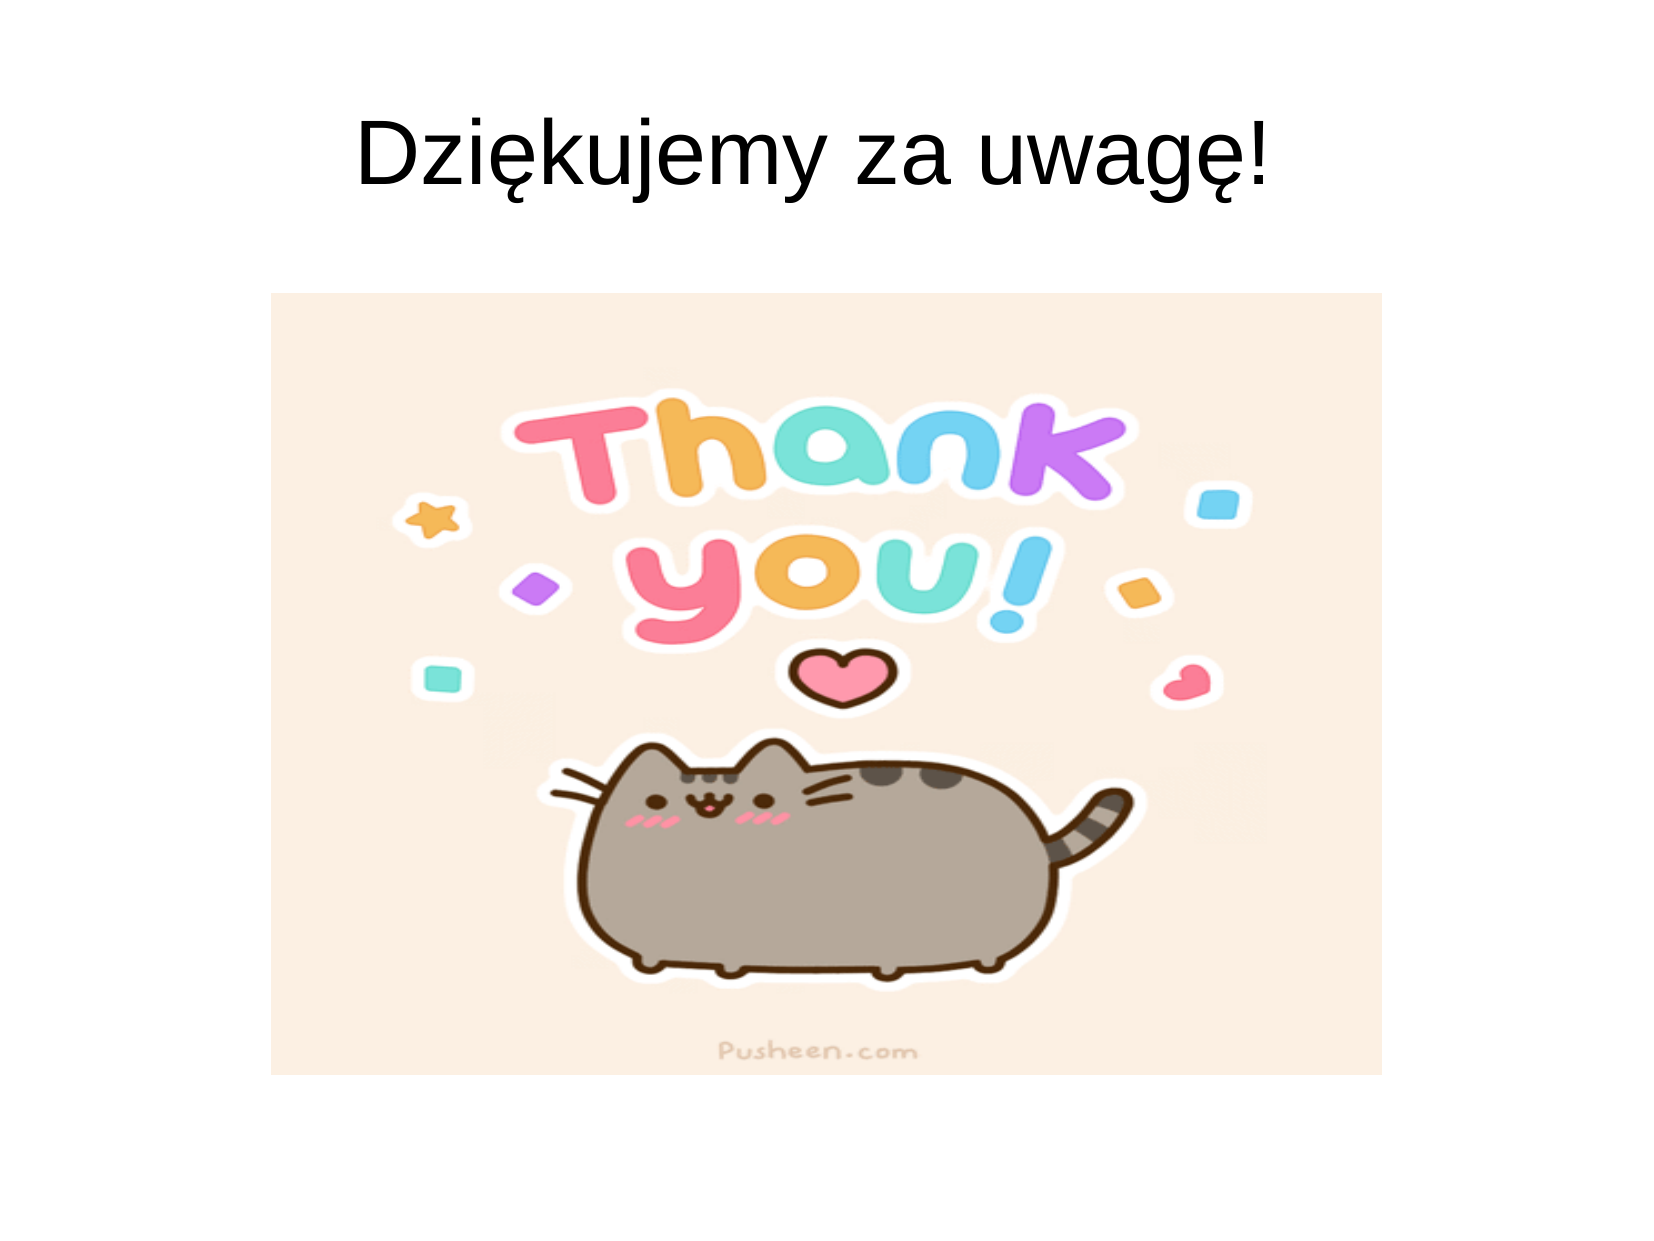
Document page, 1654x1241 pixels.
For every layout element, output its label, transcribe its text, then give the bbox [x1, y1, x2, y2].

title Dziękujemy za uwagę! [82, 56, 1571, 250]
picture [271, 293, 1382, 1075]
